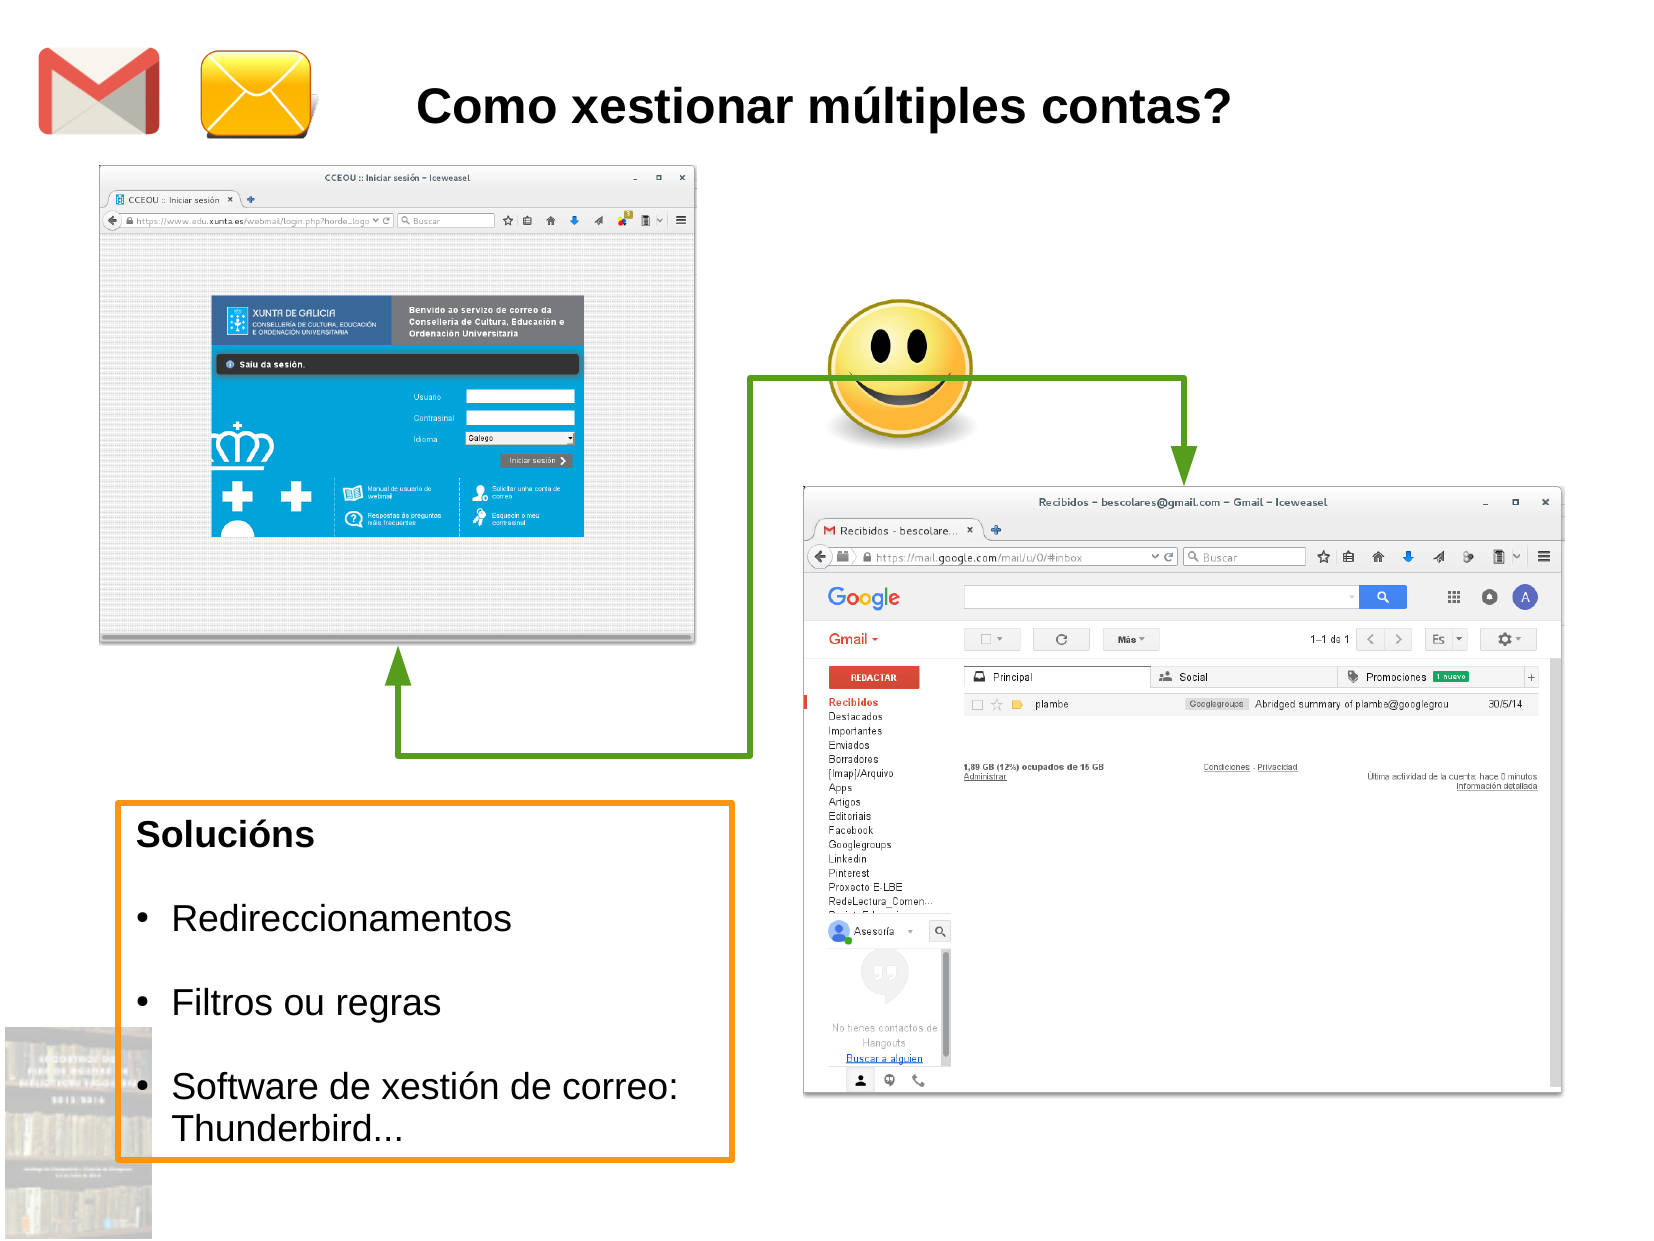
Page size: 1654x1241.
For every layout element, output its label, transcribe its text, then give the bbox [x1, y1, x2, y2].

picture [200, 35, 319, 154]
text_box Como xestionar múltiples contas? [401, 70, 1619, 154]
text_box Solucións Redireccionamentos Filtros ou regras Software de xestión de correo: Thunderbird... [118, 803, 733, 1160]
picture [38, 47, 160, 135]
picture [99, 165, 697, 646]
picture [805, 282, 993, 375]
picture [5, 1027, 152, 1239]
picture [805, 381, 993, 461]
picture [803, 486, 1565, 1099]
